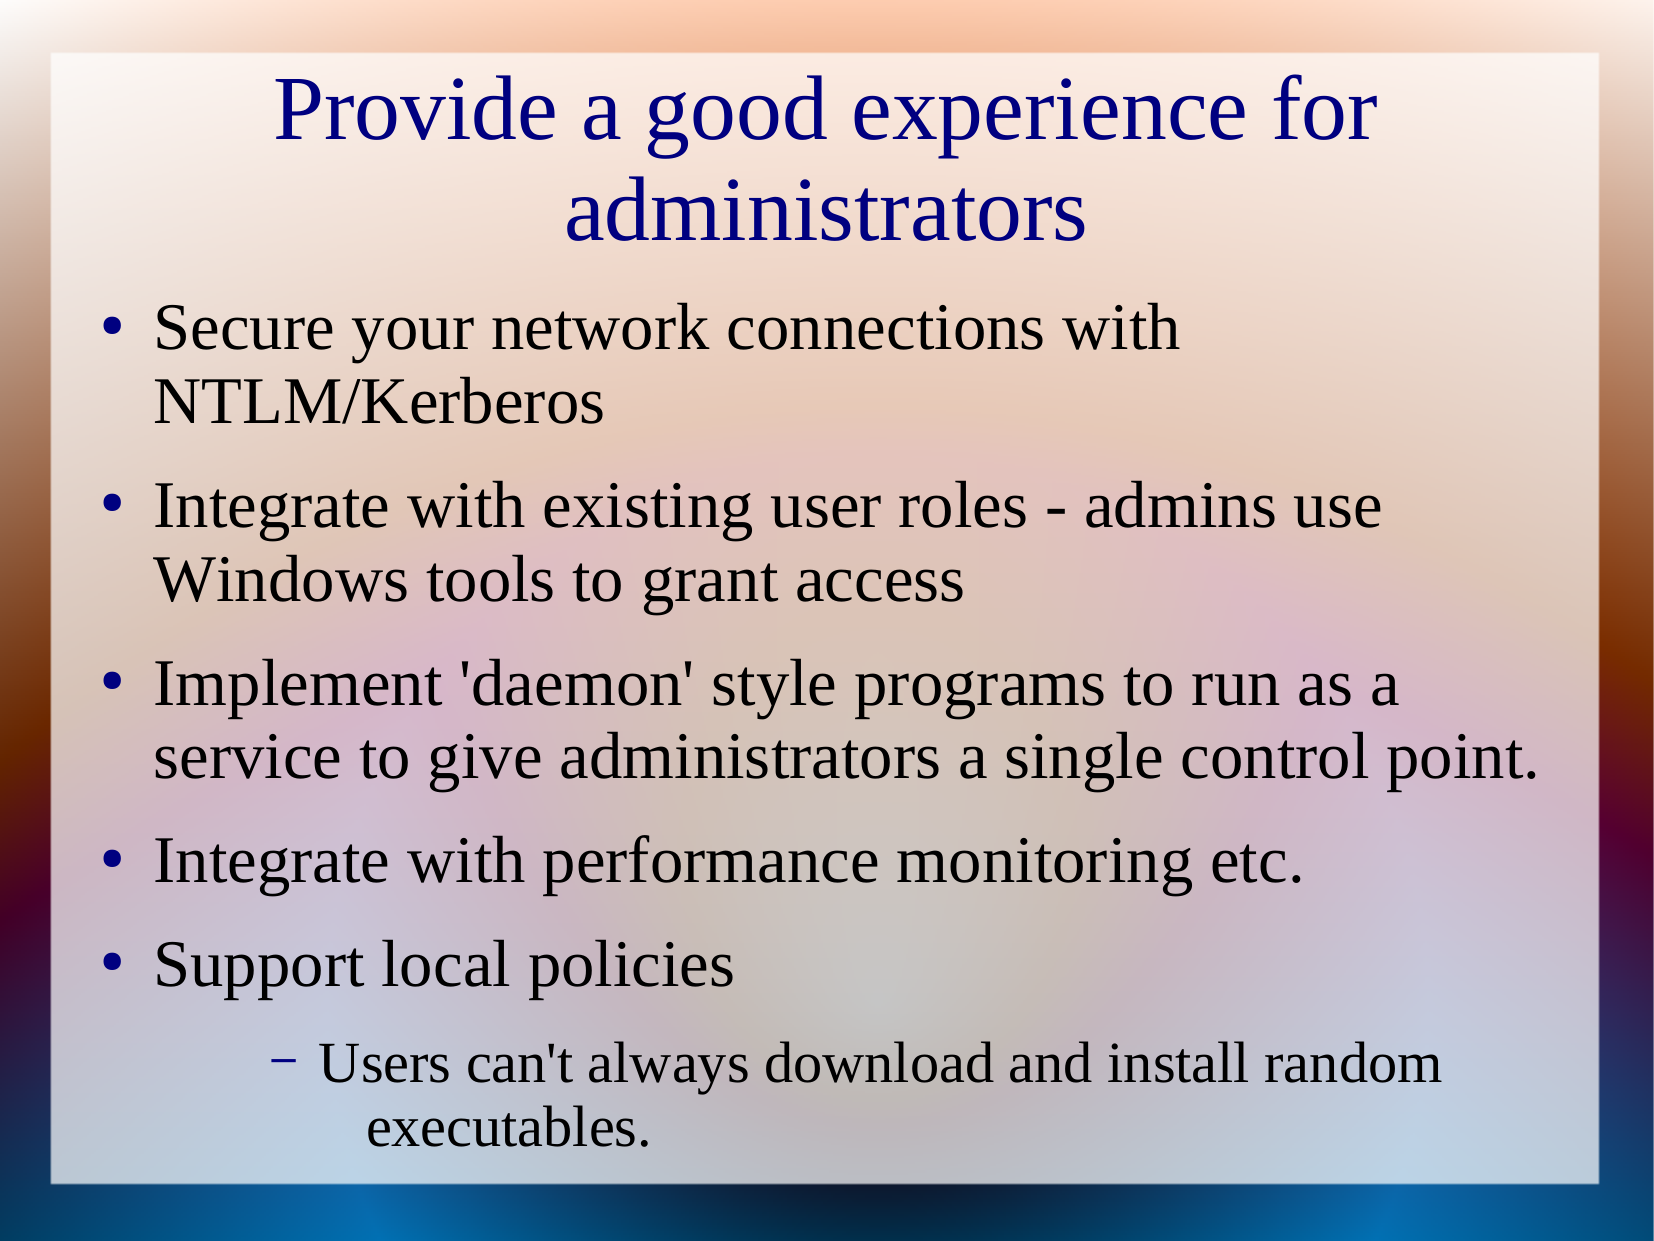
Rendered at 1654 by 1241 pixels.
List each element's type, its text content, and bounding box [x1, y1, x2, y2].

picture [0, 0, 1654, 1241]
list Secure your network connections with NTLM/Kerberos Integrate with existing user roles - admins use Windows tools to grant access Implement 'daemon' style programs to run as a service to give administrators a single control point. Integrate with performance monitoring etc. Support local policies Users can't always download and install random executables. [82, 290, 1571, 1162]
title Provide a good experience for administrators [82, 57, 1571, 261]
